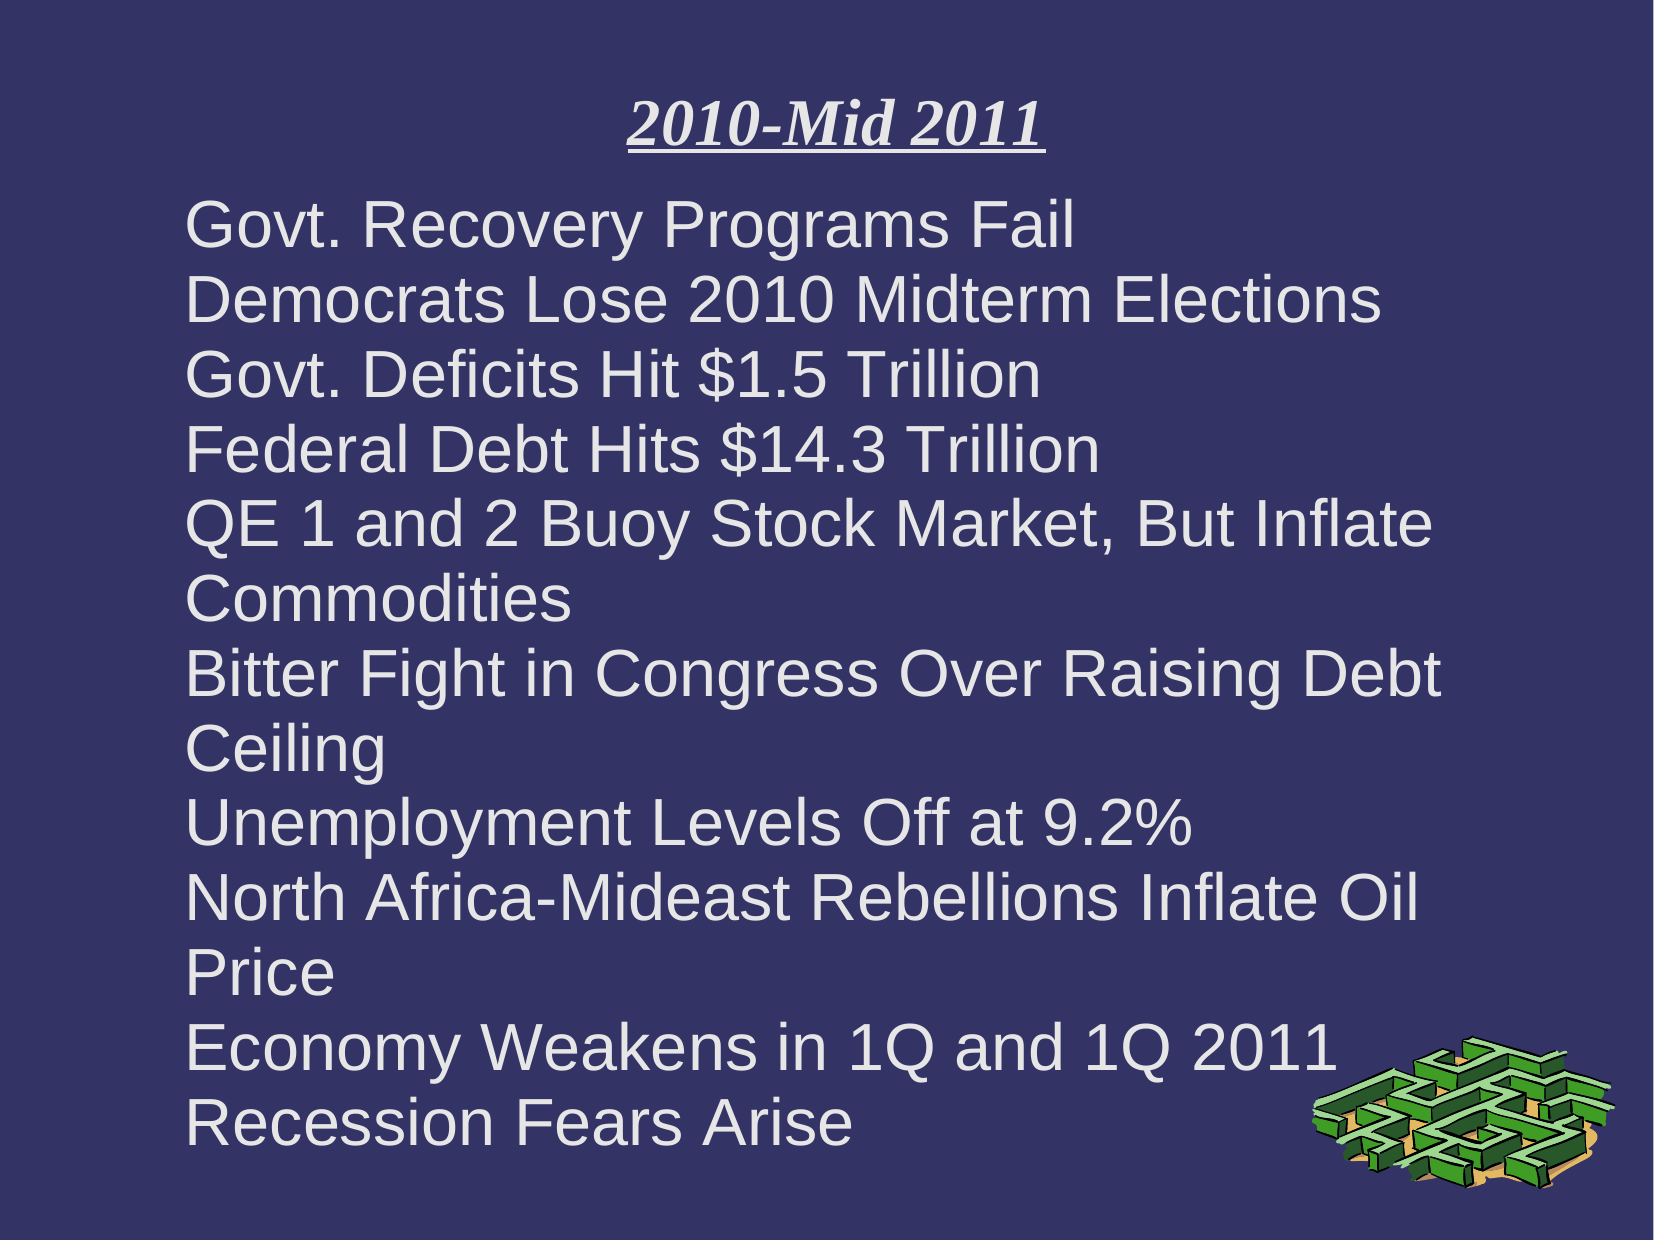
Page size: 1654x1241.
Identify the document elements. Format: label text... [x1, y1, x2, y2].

list Govt. Recovery Programs Fail Democrats Lose 2010 Midterm Elections Govt. Deficits Hit $1.5 Trillion Federal Debt Hits $14.3 Trillion QE 1 and 2 Buoy Stock Market, But Inflate Commodities Bitter Fight in Congress Over Raising Debt Ceiling Unemployment Levels Off at 9.2% North Africa-Mideast Rebellions Inflate Oil Price Economy Weakens in 1Q and 1Q 2011 Recession Fears Arise [184, 112, 1576, 1241]
title 2010-Mid 2011 [121, 19, 1534, 227]
